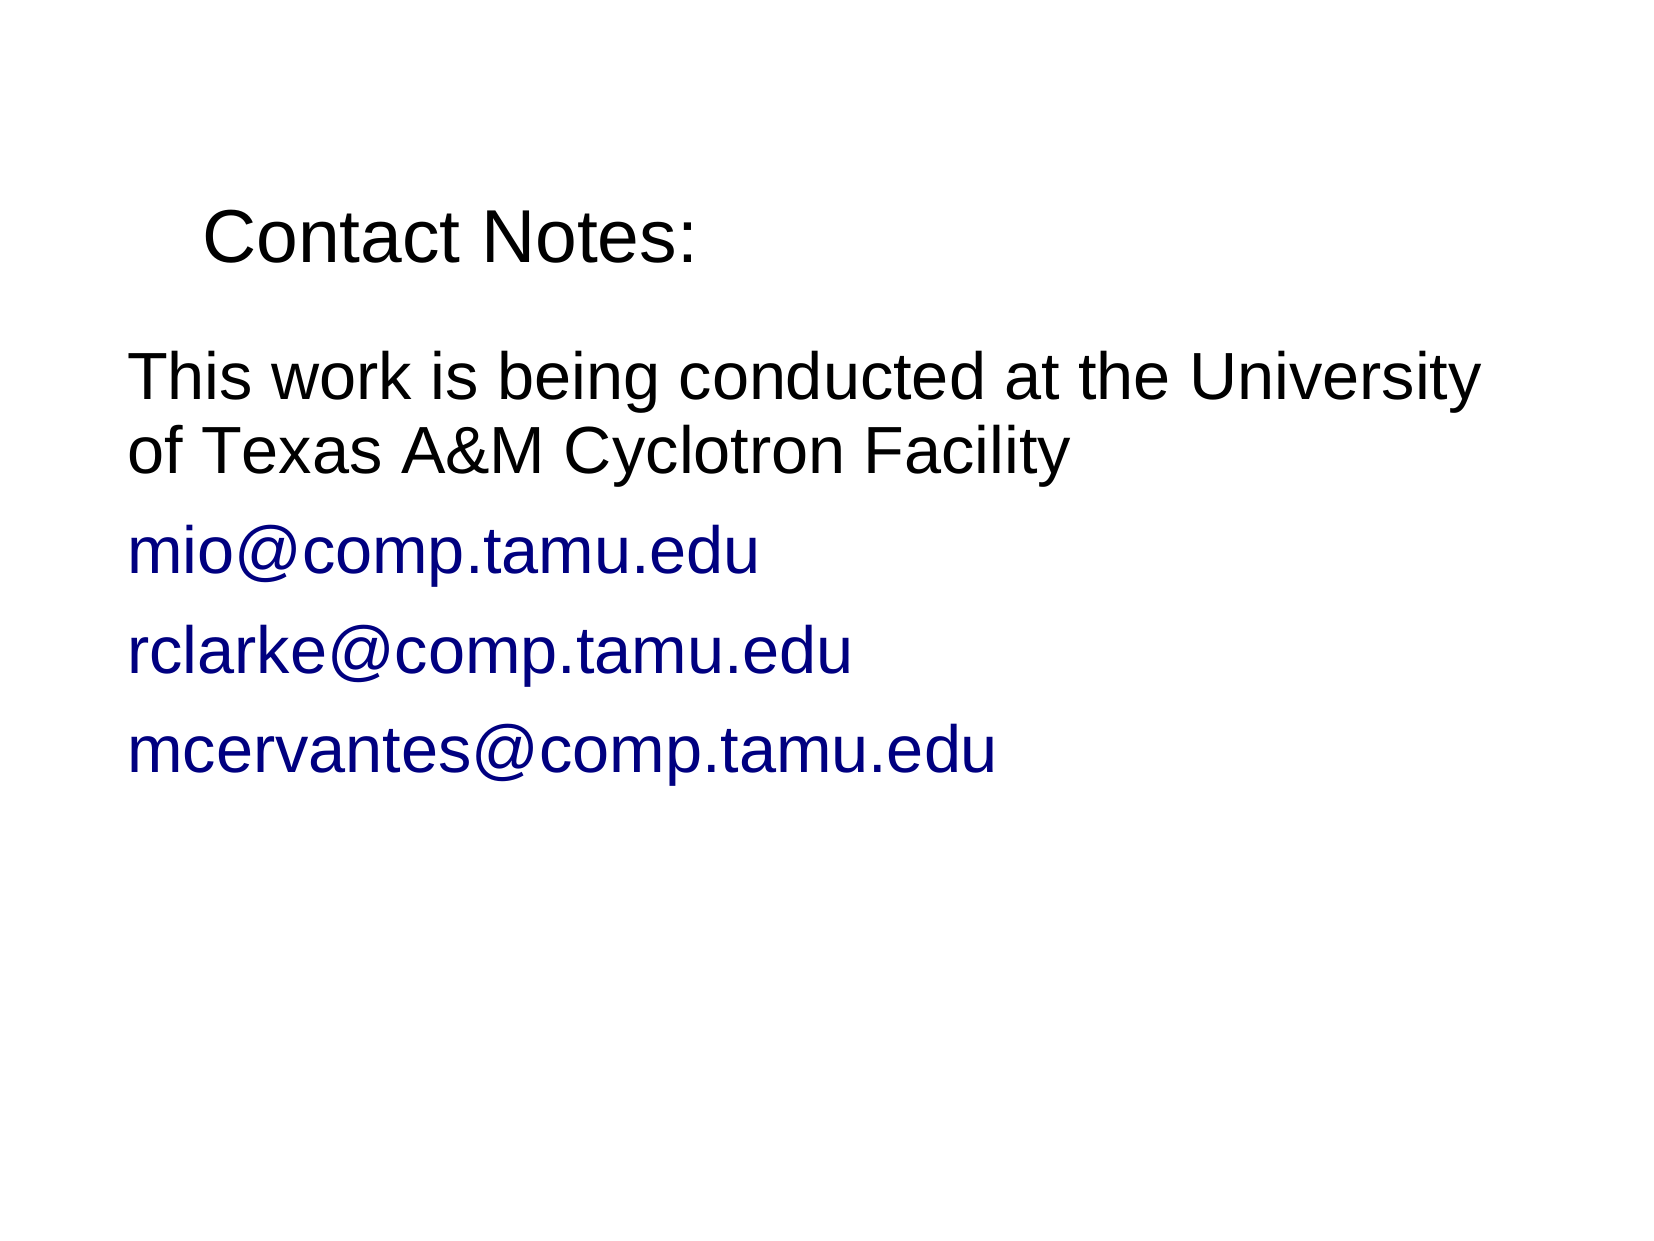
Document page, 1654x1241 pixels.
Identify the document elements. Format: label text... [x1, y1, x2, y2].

text_box Contact Notes: [187, 187, 714, 296]
text_box This work is being conducted at the University of Texas A&M Cyclotron Facility mio@comp.tamu.edu rclarke@comp.tamu.edu mcervantes@comp.tamu.edu [112, 331, 1538, 938]
